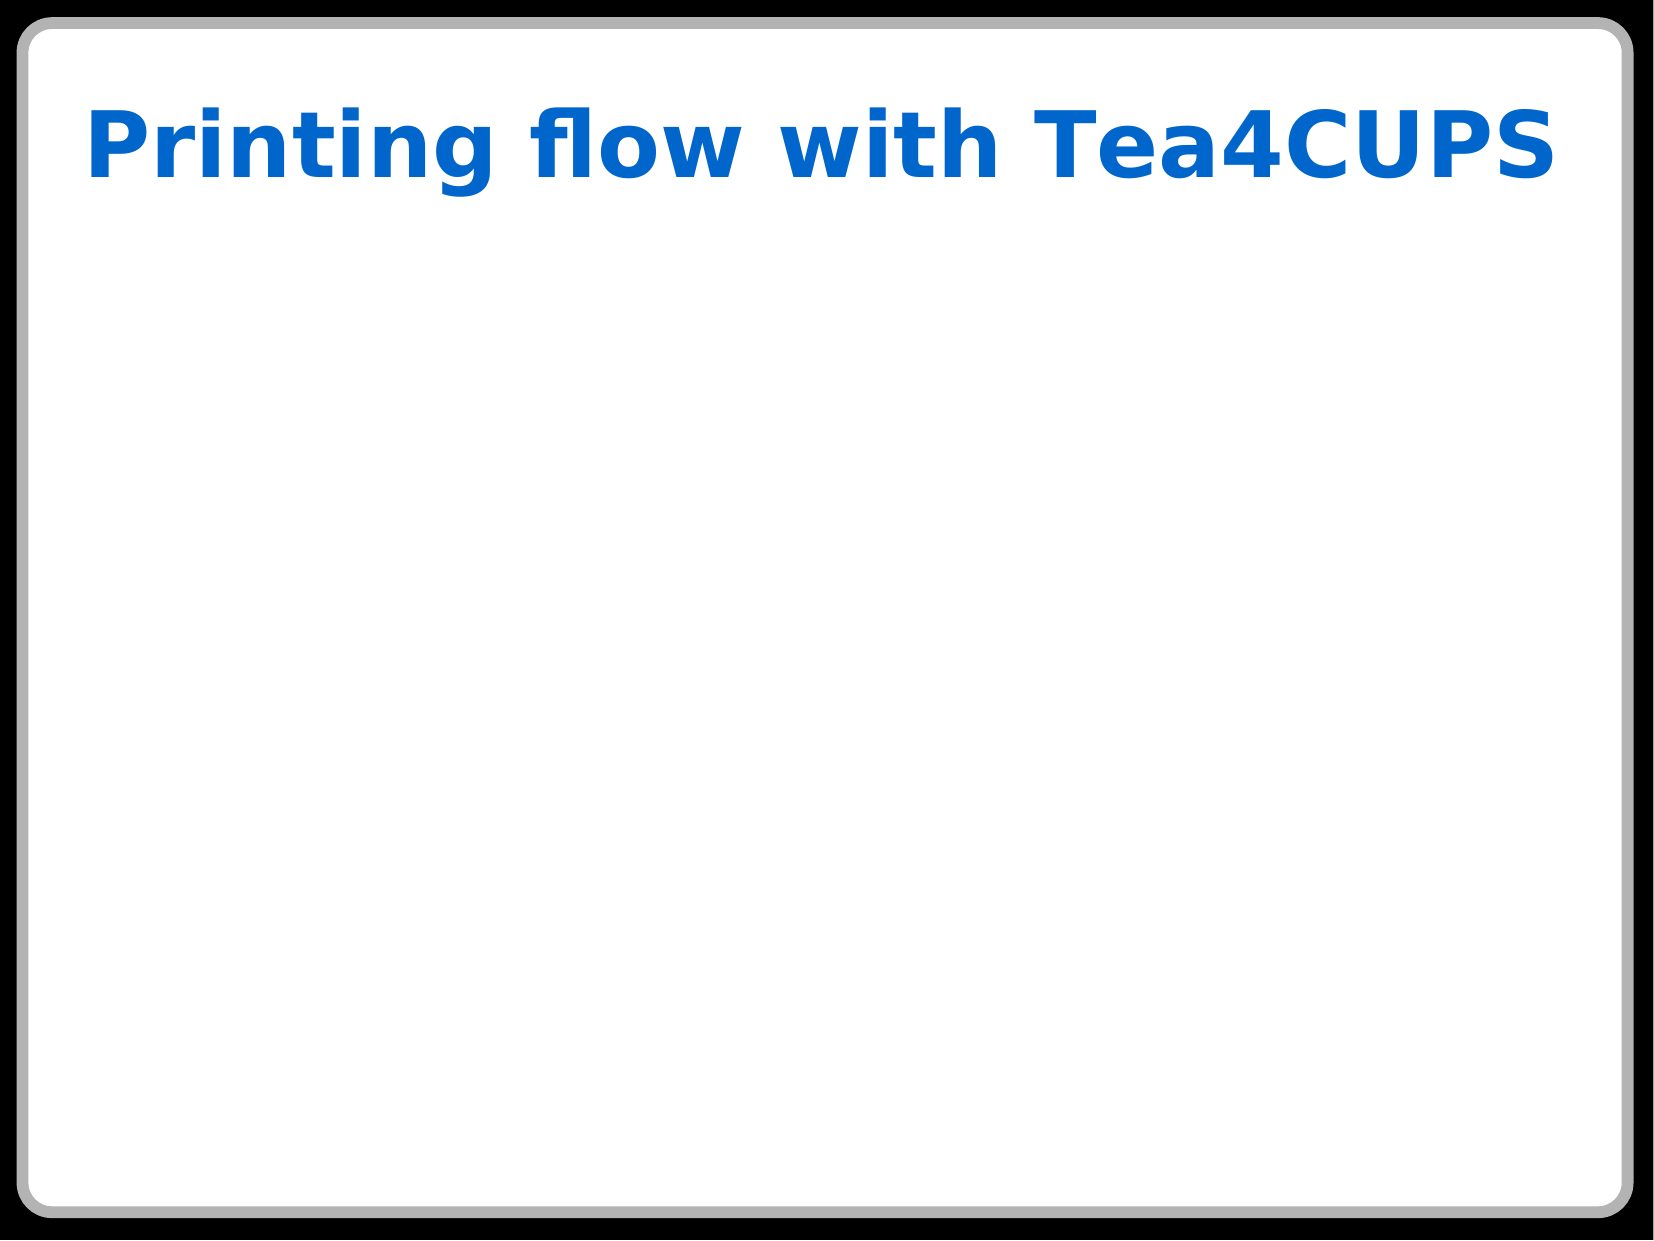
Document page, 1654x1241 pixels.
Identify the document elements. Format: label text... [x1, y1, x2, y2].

title Printing flow with Tea4CUPS [67, 91, 1577, 199]
